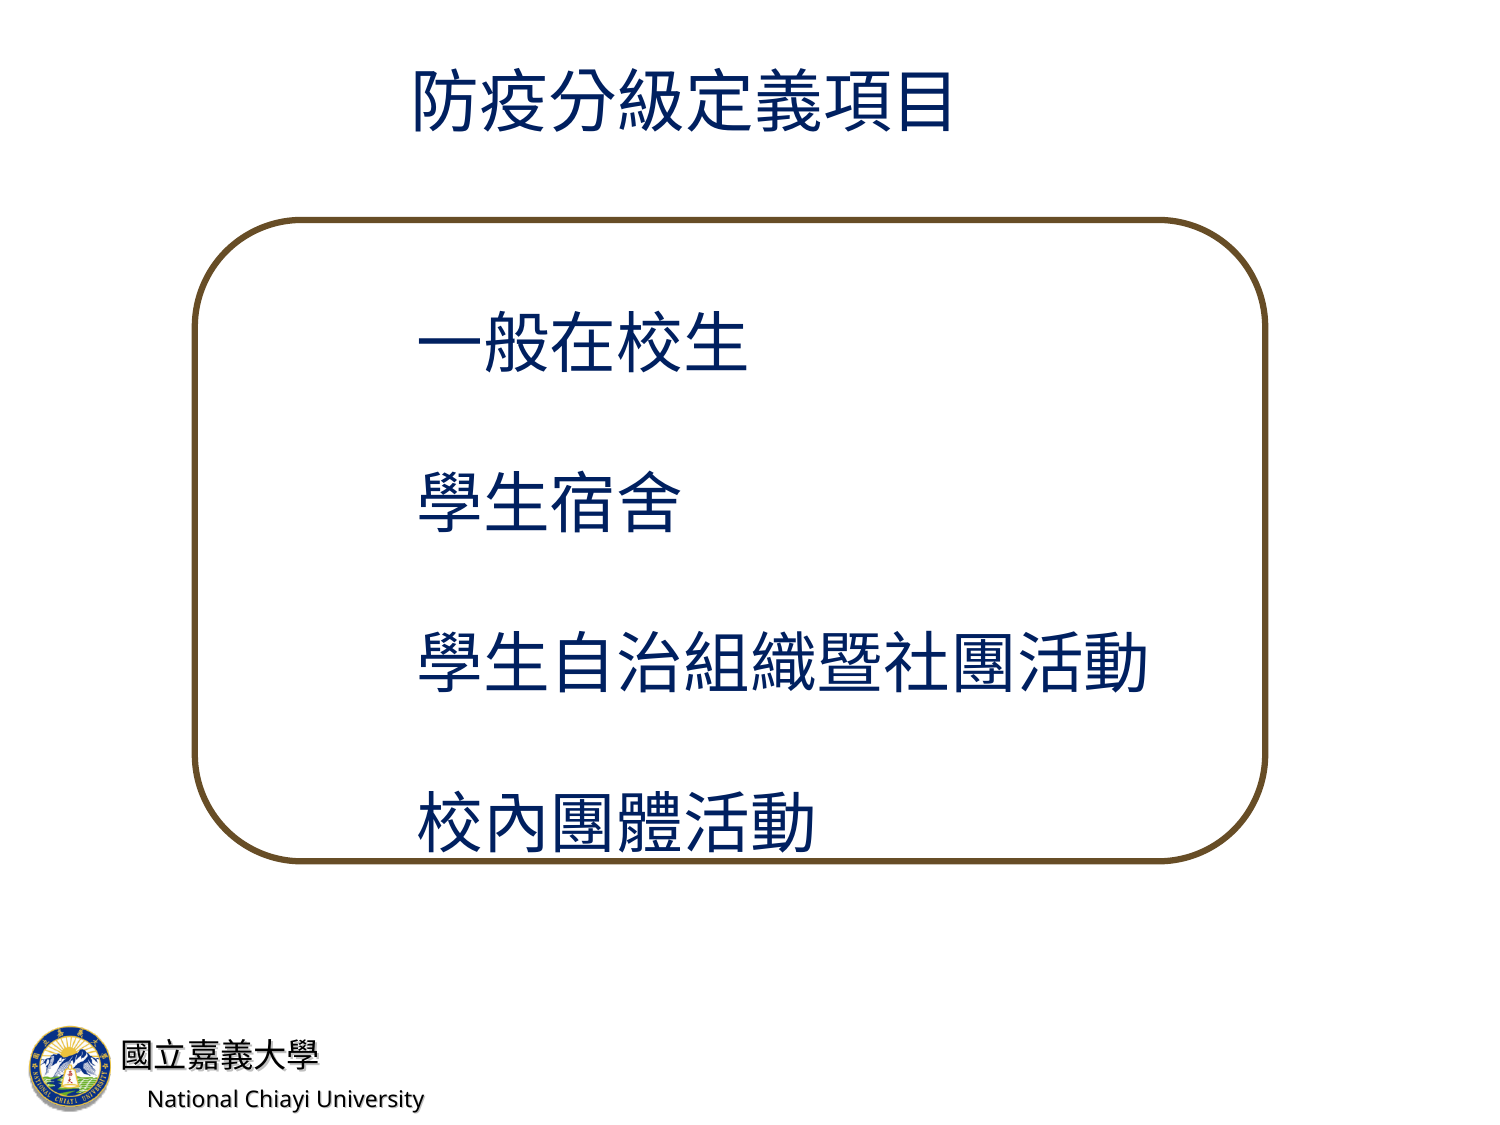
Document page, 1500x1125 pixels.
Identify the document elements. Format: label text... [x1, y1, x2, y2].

text_box 一般在校生 學生宿舍 學生自治組織暨社團活動 校內團體活動 [194, 219, 1266, 862]
title 防疫分級定義項目 [395, 19, 1352, 191]
